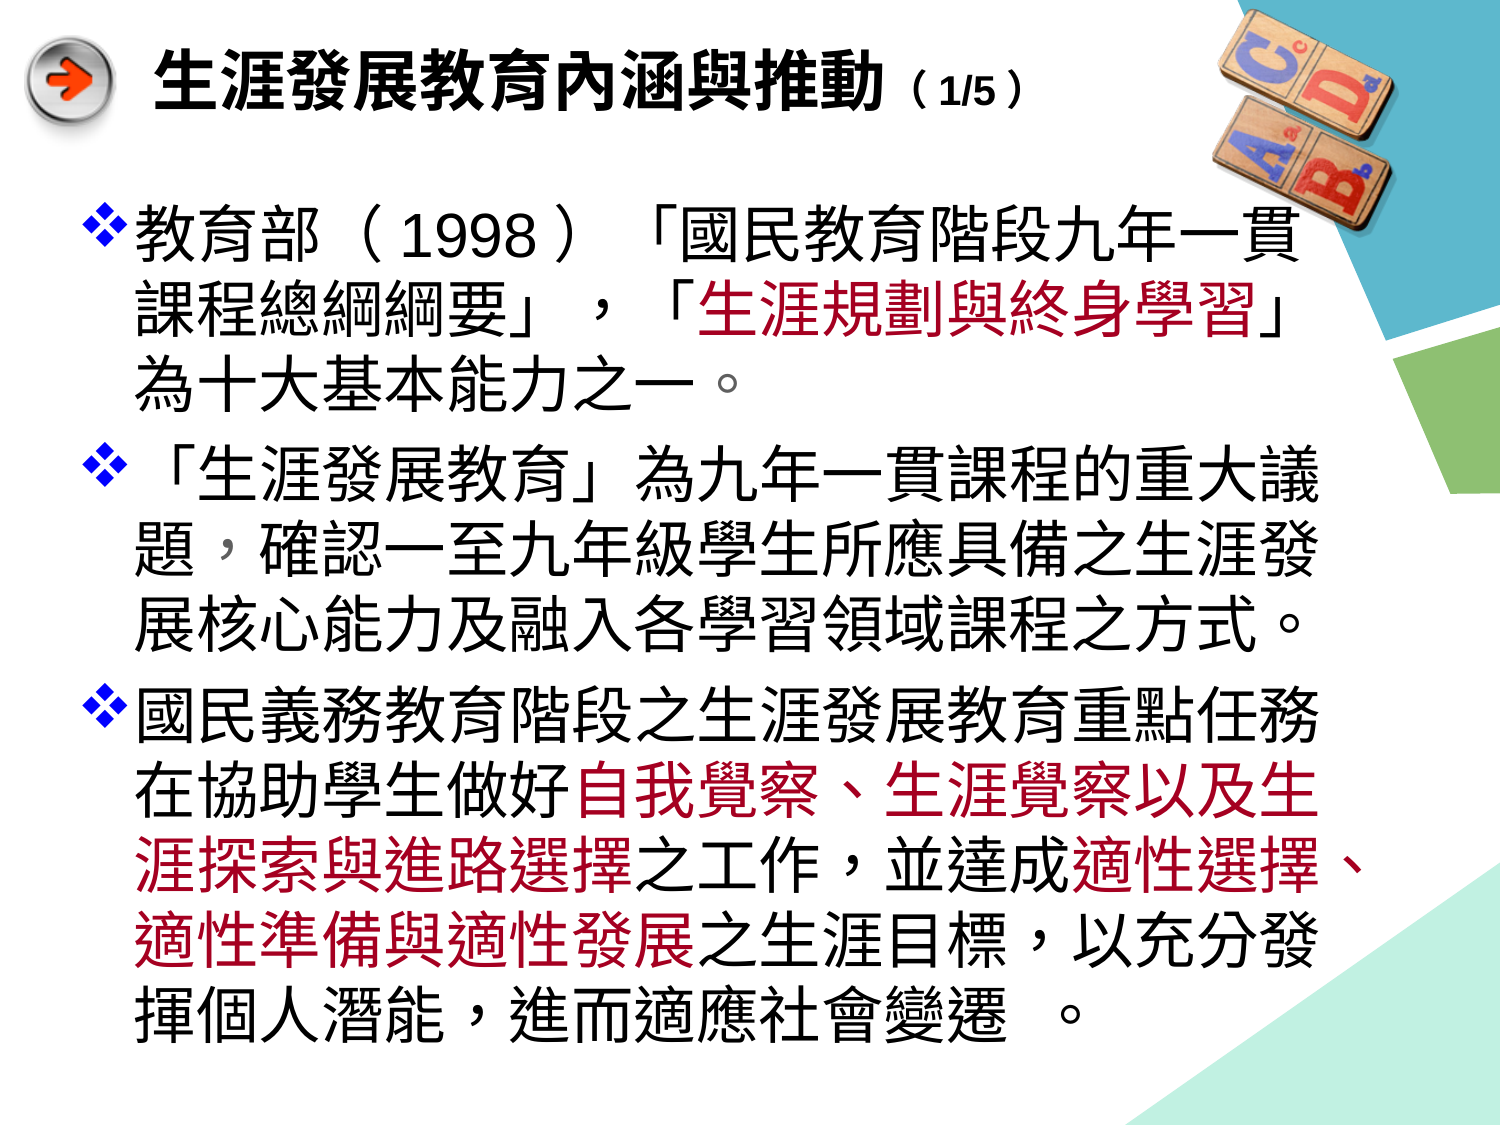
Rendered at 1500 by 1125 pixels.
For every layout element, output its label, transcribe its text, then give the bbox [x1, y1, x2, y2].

picture [1212, 8, 1399, 238]
picture [24, 35, 118, 150]
title 生涯發展教育內涵與推動（1/5） [137, 32, 1163, 126]
list 教育部（1998）「國民教育階段九年一貫課程總綱綱要」，「生涯規劃與終身學習」為十大基本能力之一。 「生涯發展教育」為九年一貫課程的重大議題，確認一至九年級學生所應具備之生涯發展核心能力及融入各學習領域課程之方式。 國民義務教育階段之生涯發展教育重點任務在協助學生做好自我覺察、生涯覺察以及生涯探索與進路選擇之工作，並達成適性選擇、適性準備與適性發展之生涯目標，以充分發揮個人潛能，進而適應社會變遷 。 [62, 187, 1338, 1101]
